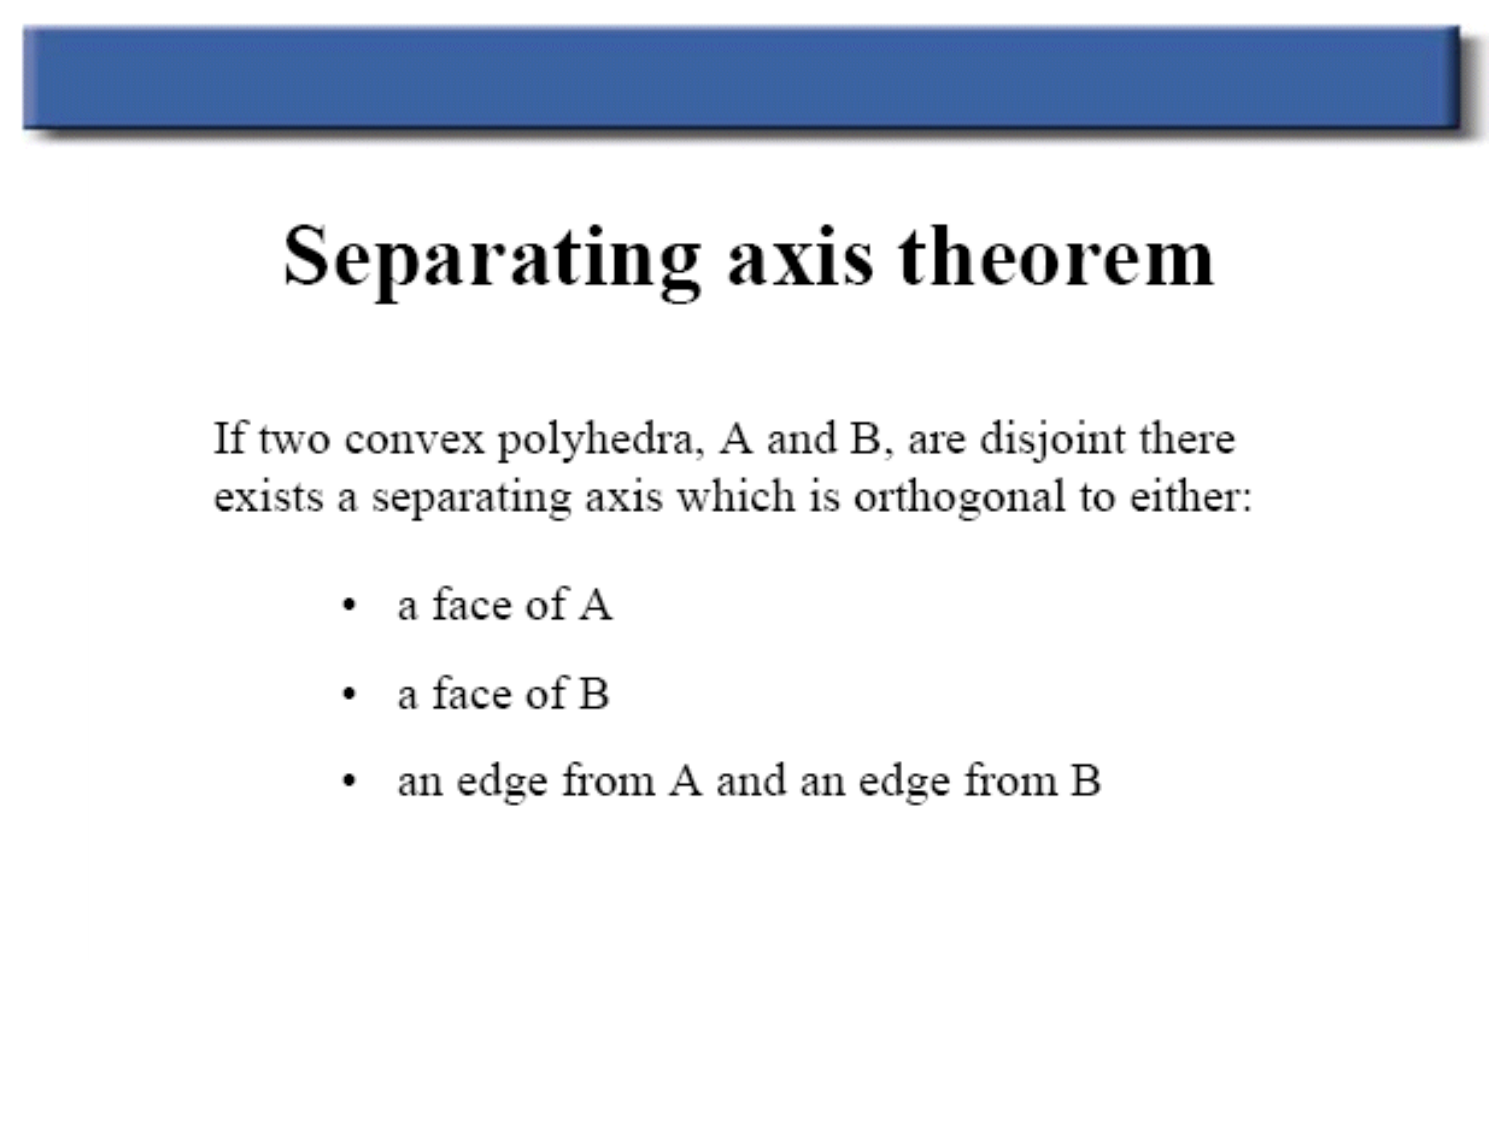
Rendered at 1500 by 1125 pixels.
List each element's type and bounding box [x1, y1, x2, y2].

picture [87, 165, 1413, 960]
picture [21, 22, 1489, 149]
